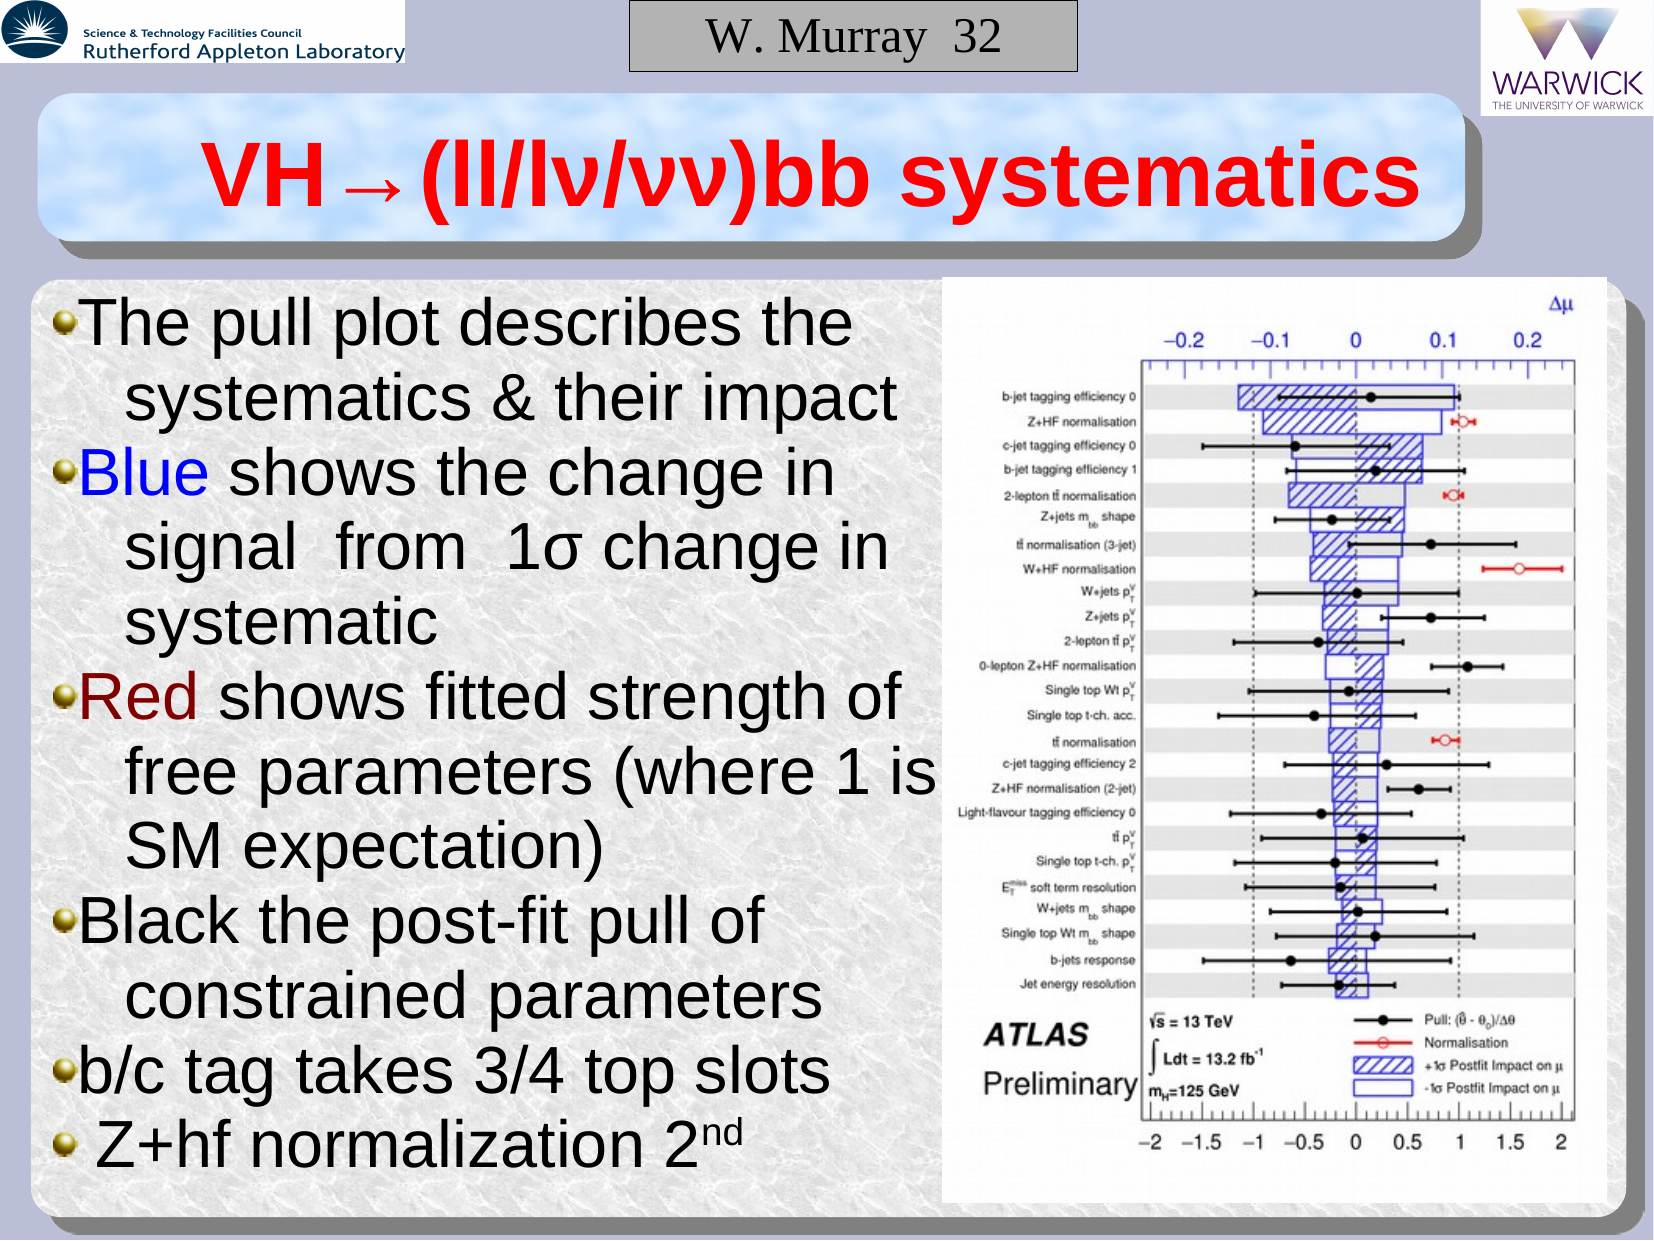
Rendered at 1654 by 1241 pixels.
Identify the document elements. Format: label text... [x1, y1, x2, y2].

picture [0, 0, 405, 63]
title VH→(ll/lν/νν)bb systematics [90, 101, 1584, 249]
picture [30, 277, 1627, 1218]
picture [1480, 0, 1654, 116]
picture [37, 93, 1452, 242]
list The pull plot describes the systematics & their impact Blue shows the change in signal from 1σ change in systematic Red shows fitted strength of free parameters (where 1 is SM expectation) Black the post-fit pull of constrained parameters b/c tag takes 3/4 top slots Z+hf normalization 2nd [53, 285, 942, 1193]
